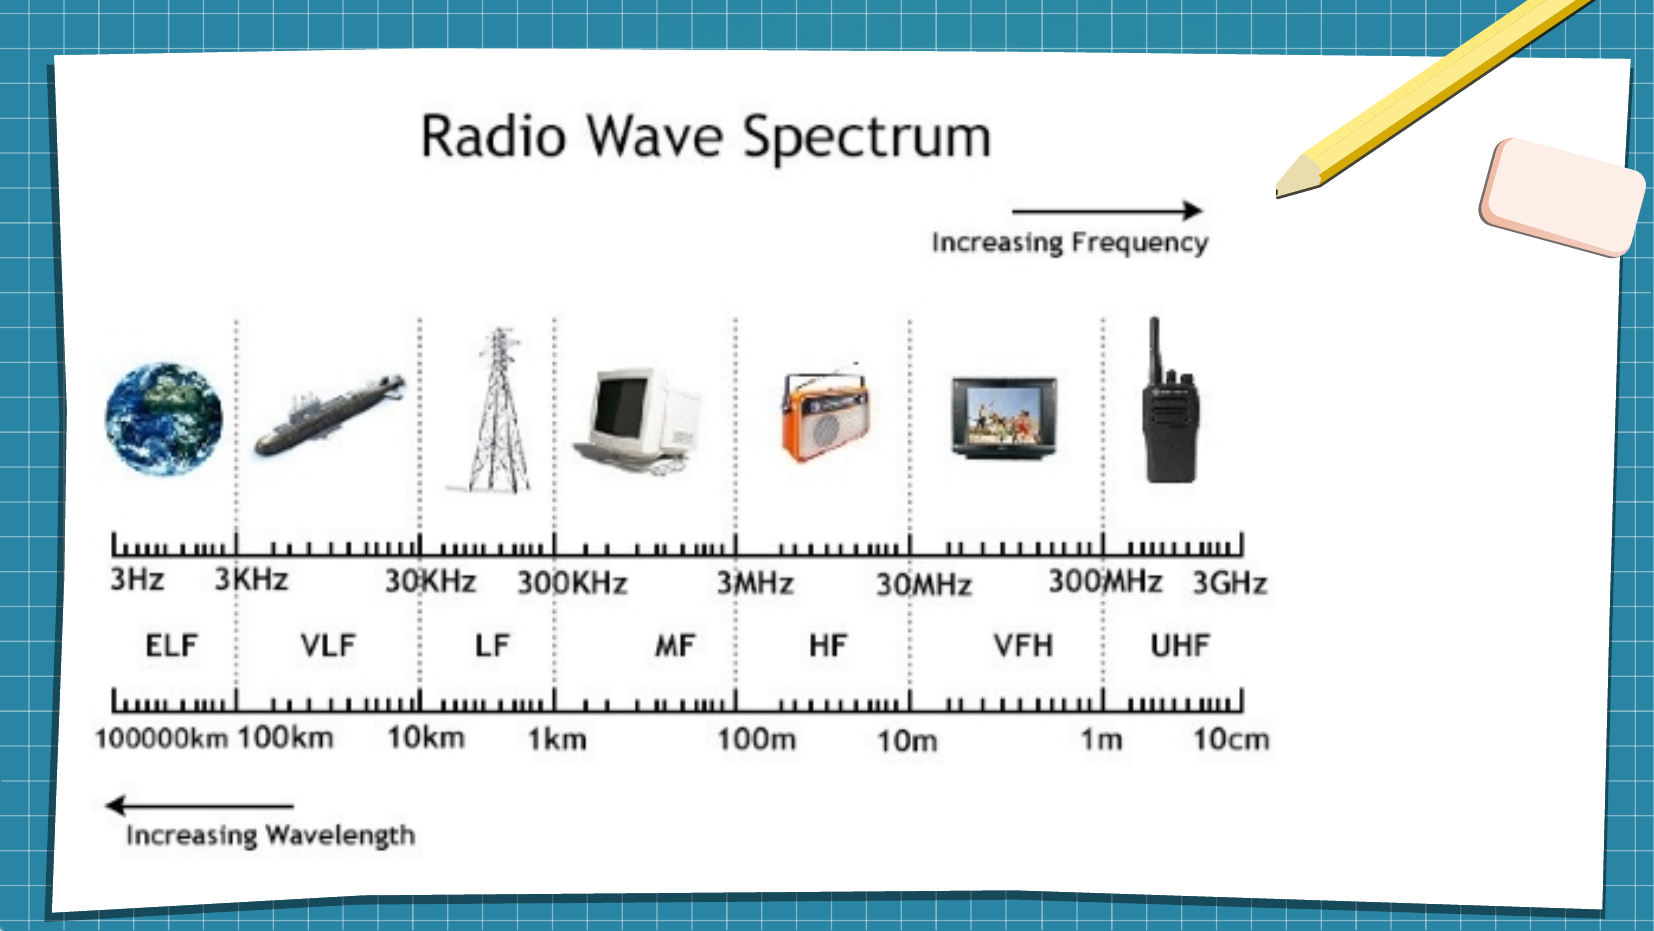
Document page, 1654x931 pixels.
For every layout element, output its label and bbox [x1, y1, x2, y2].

picture [91, 102, 1276, 863]
